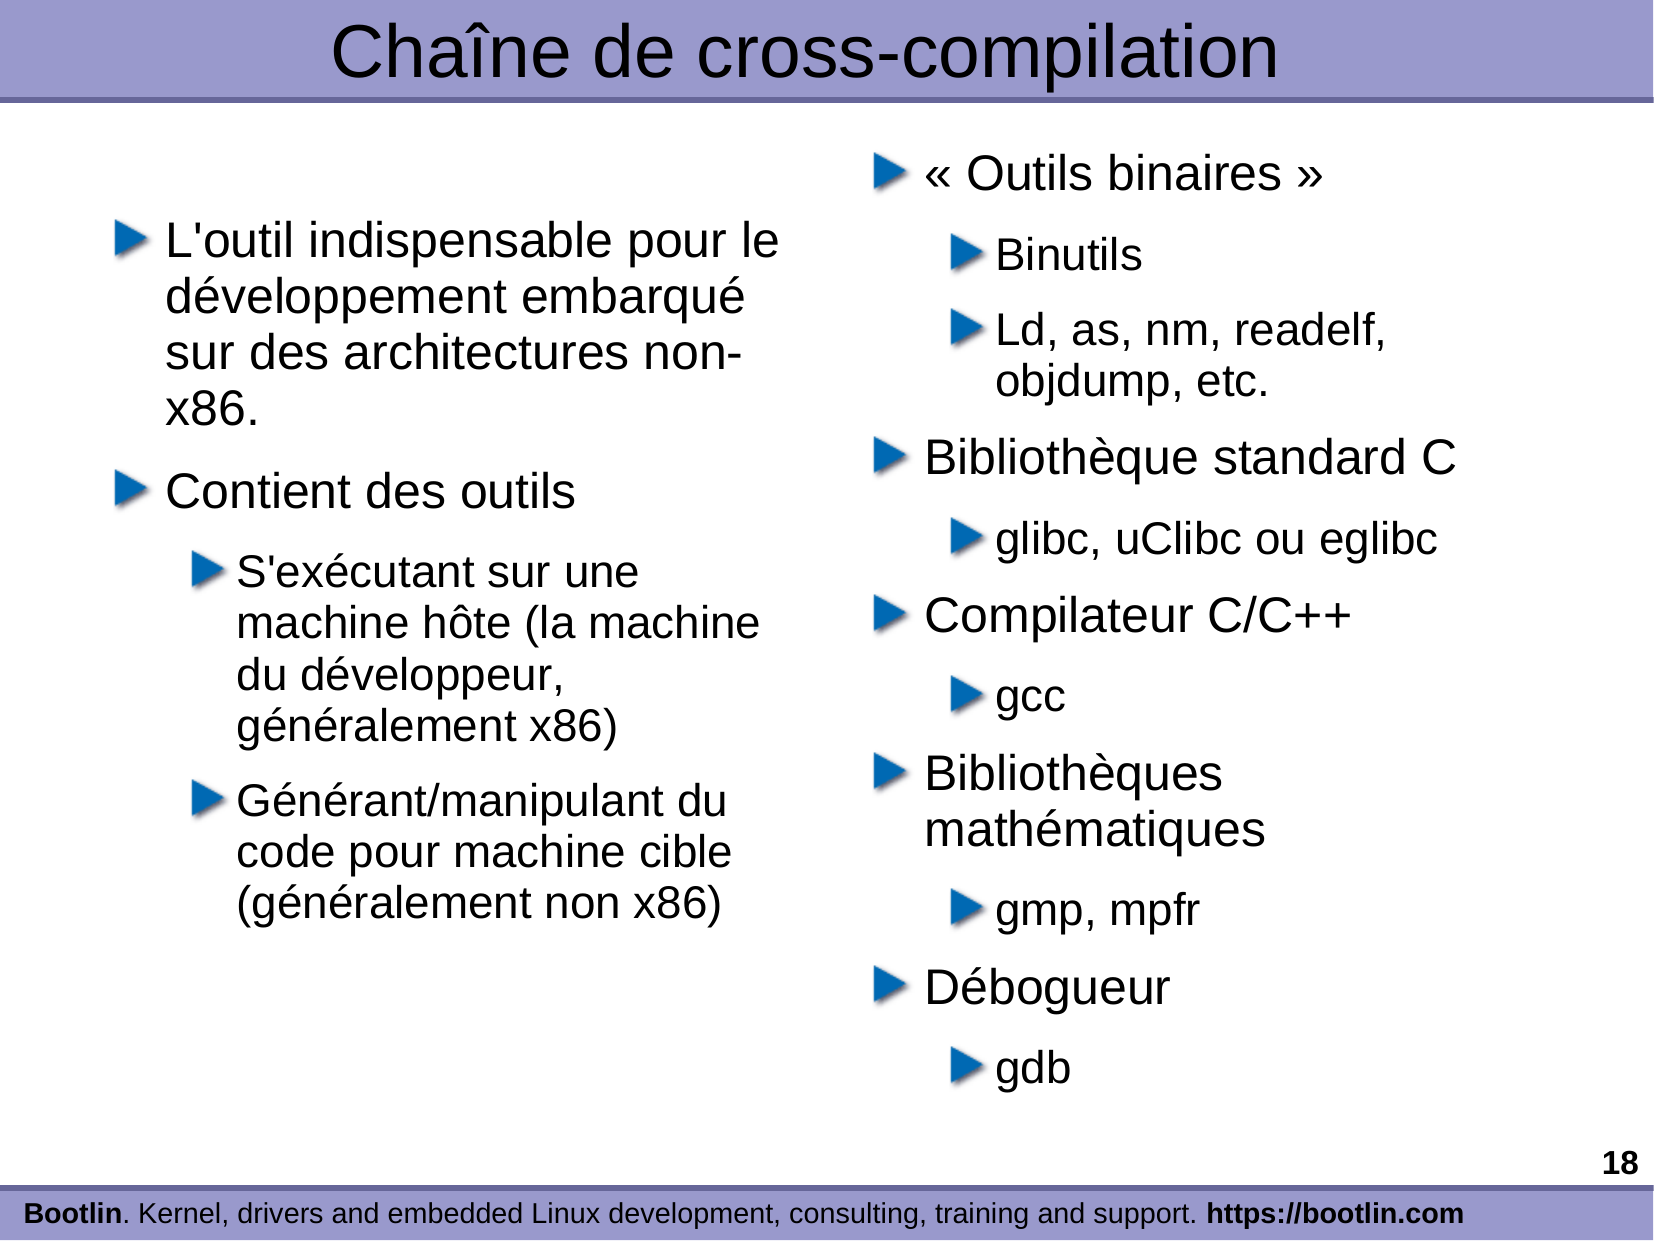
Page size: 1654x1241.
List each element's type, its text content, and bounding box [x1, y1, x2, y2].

list L'outil indispensable pour le développement embarqué sur des architectures non-x86. Contient des outils S'exécutant sur une machine hôte (la machine du développeur, généralement x86) Générant/manipulant du code pour machine cible (généralement non x86) [94, 212, 784, 1063]
list « Outils binaires » Binutils Ld, as, nm, readelf, objdump, etc. Bibliothèque standard C glibc, uClibc ou eglibc Compilateur C/C++ gcc Bibliothèques mathématiques gmp, mpfr Débogueur gdb [853, 145, 1543, 1171]
title Chaîne de cross-compilation [60, 5, 1551, 97]
